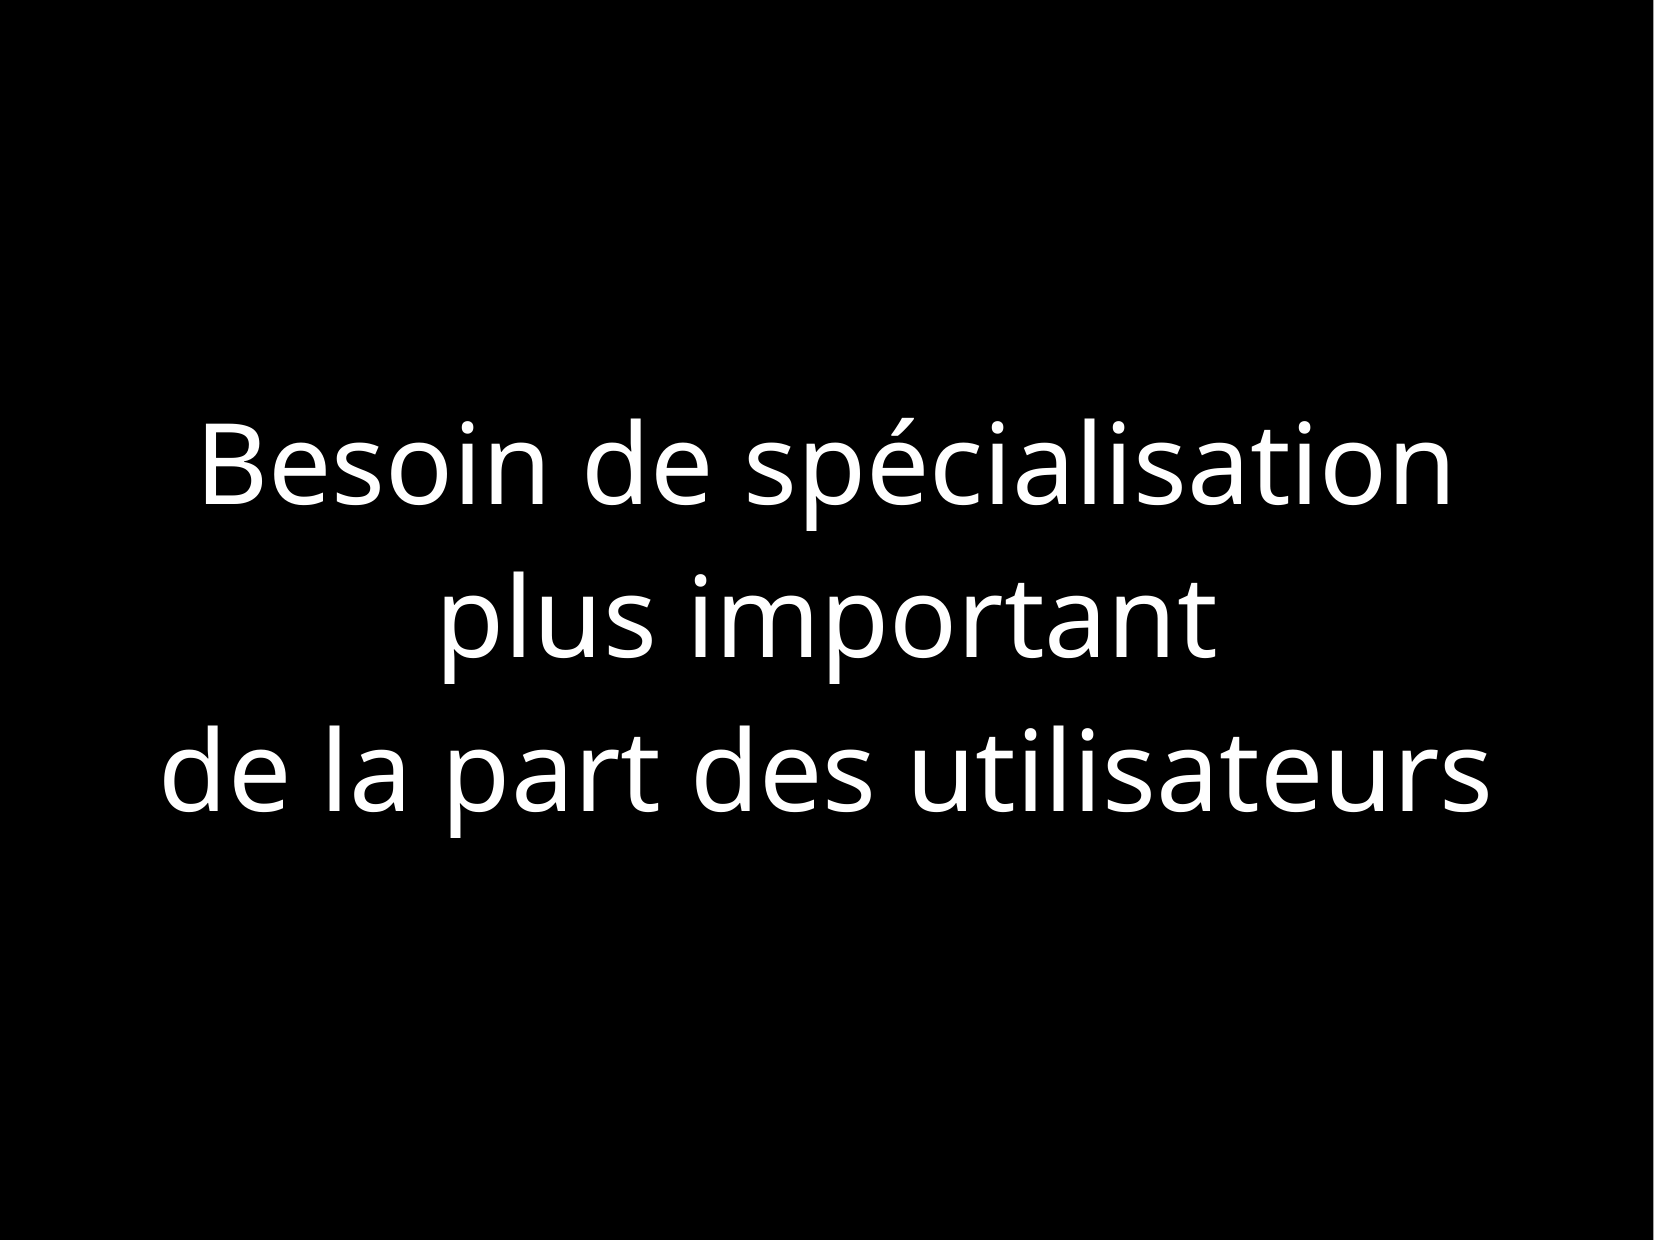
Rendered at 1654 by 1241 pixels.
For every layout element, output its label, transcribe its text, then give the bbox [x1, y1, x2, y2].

title Besoin de spécialisation plus important de la part des utilisateurs [82, 56, 1571, 1172]
